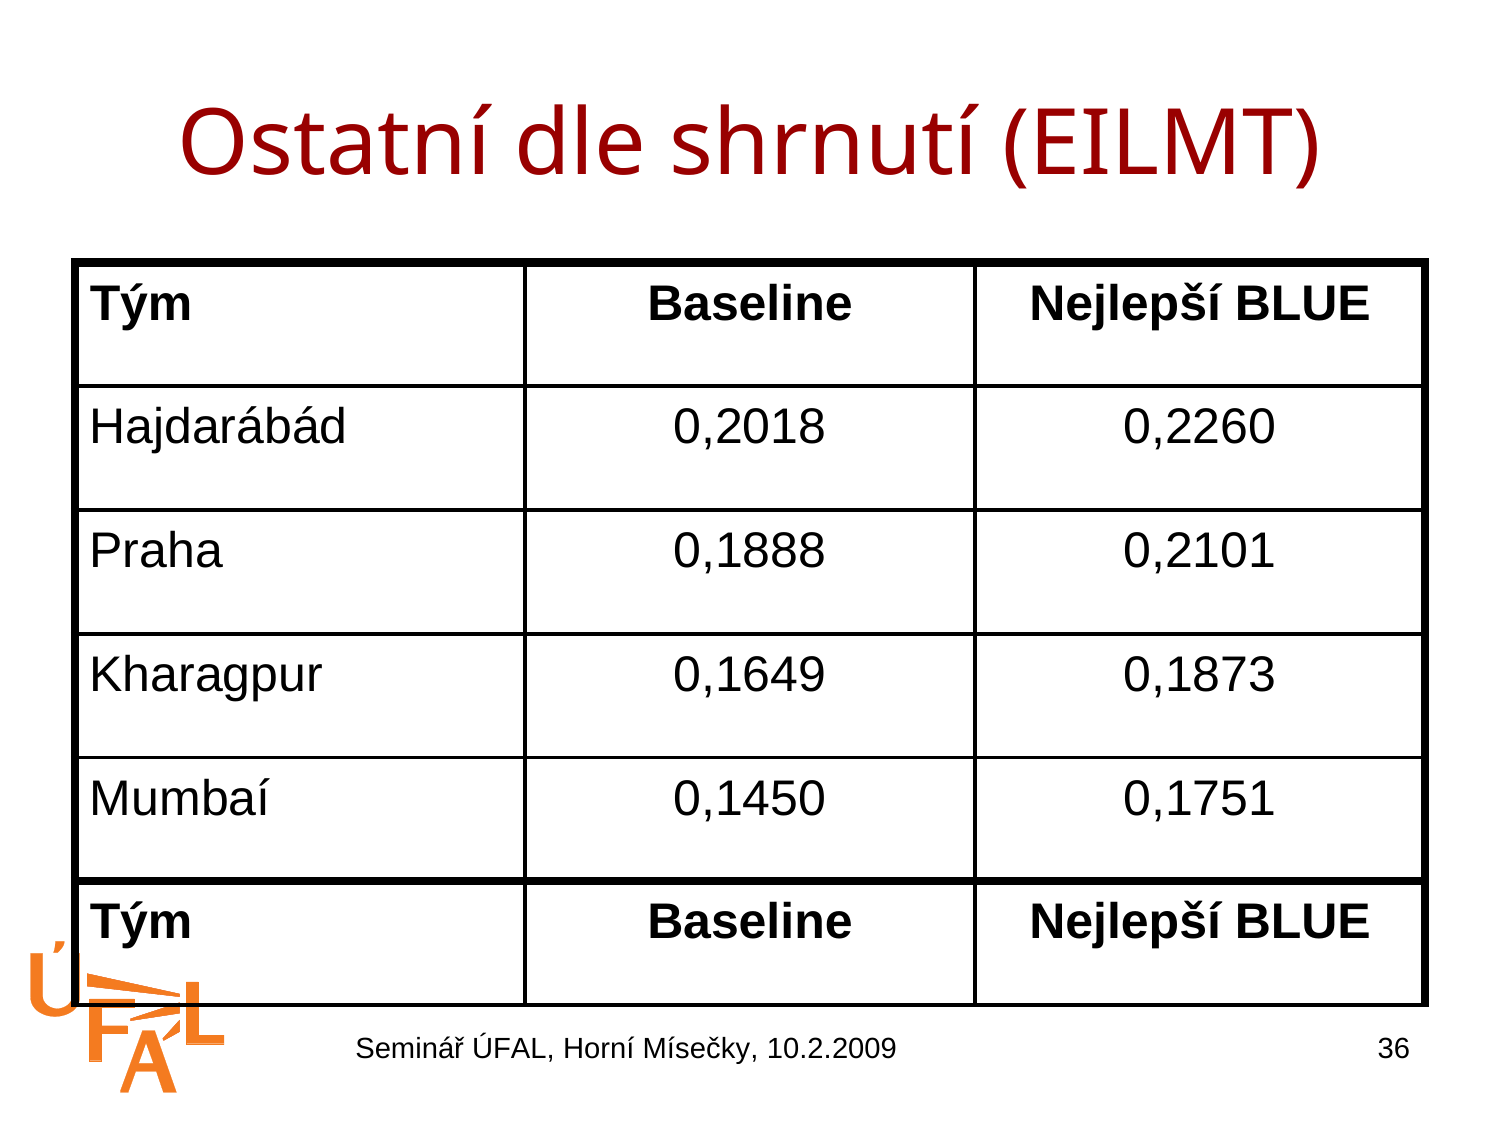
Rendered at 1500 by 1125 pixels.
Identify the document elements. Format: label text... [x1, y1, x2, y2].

table_cell 0,1649 [527, 636, 973, 756]
table_cell 0,2018 [527, 388, 973, 508]
table_cell Mumbaí [79, 759, 523, 877]
table_cell 0,2260 [977, 388, 1421, 508]
table_cell 0,1888 [527, 512, 973, 632]
table_cell Hajdarábád [79, 388, 523, 508]
table_cell Tým [79, 885, 523, 1003]
table_cell Baseline [527, 885, 973, 1003]
table_cell 0,2101 [977, 512, 1421, 632]
table_cell 0,1751 [977, 759, 1421, 877]
table_cell 0,1450 [527, 759, 973, 877]
table_cell 0,1873 [977, 636, 1421, 756]
table_header Nejlepší BLUE [977, 267, 1421, 384]
table_header Baseline [527, 267, 973, 384]
table_cell Praha [79, 512, 523, 632]
table_cell Kharagpur [79, 636, 523, 756]
table_header Tým [79, 267, 523, 384]
table_cell Nejlepší BLUE [977, 885, 1421, 1003]
title Ostatní dle shrnutí (EILMT) [75, 45, 1426, 233]
